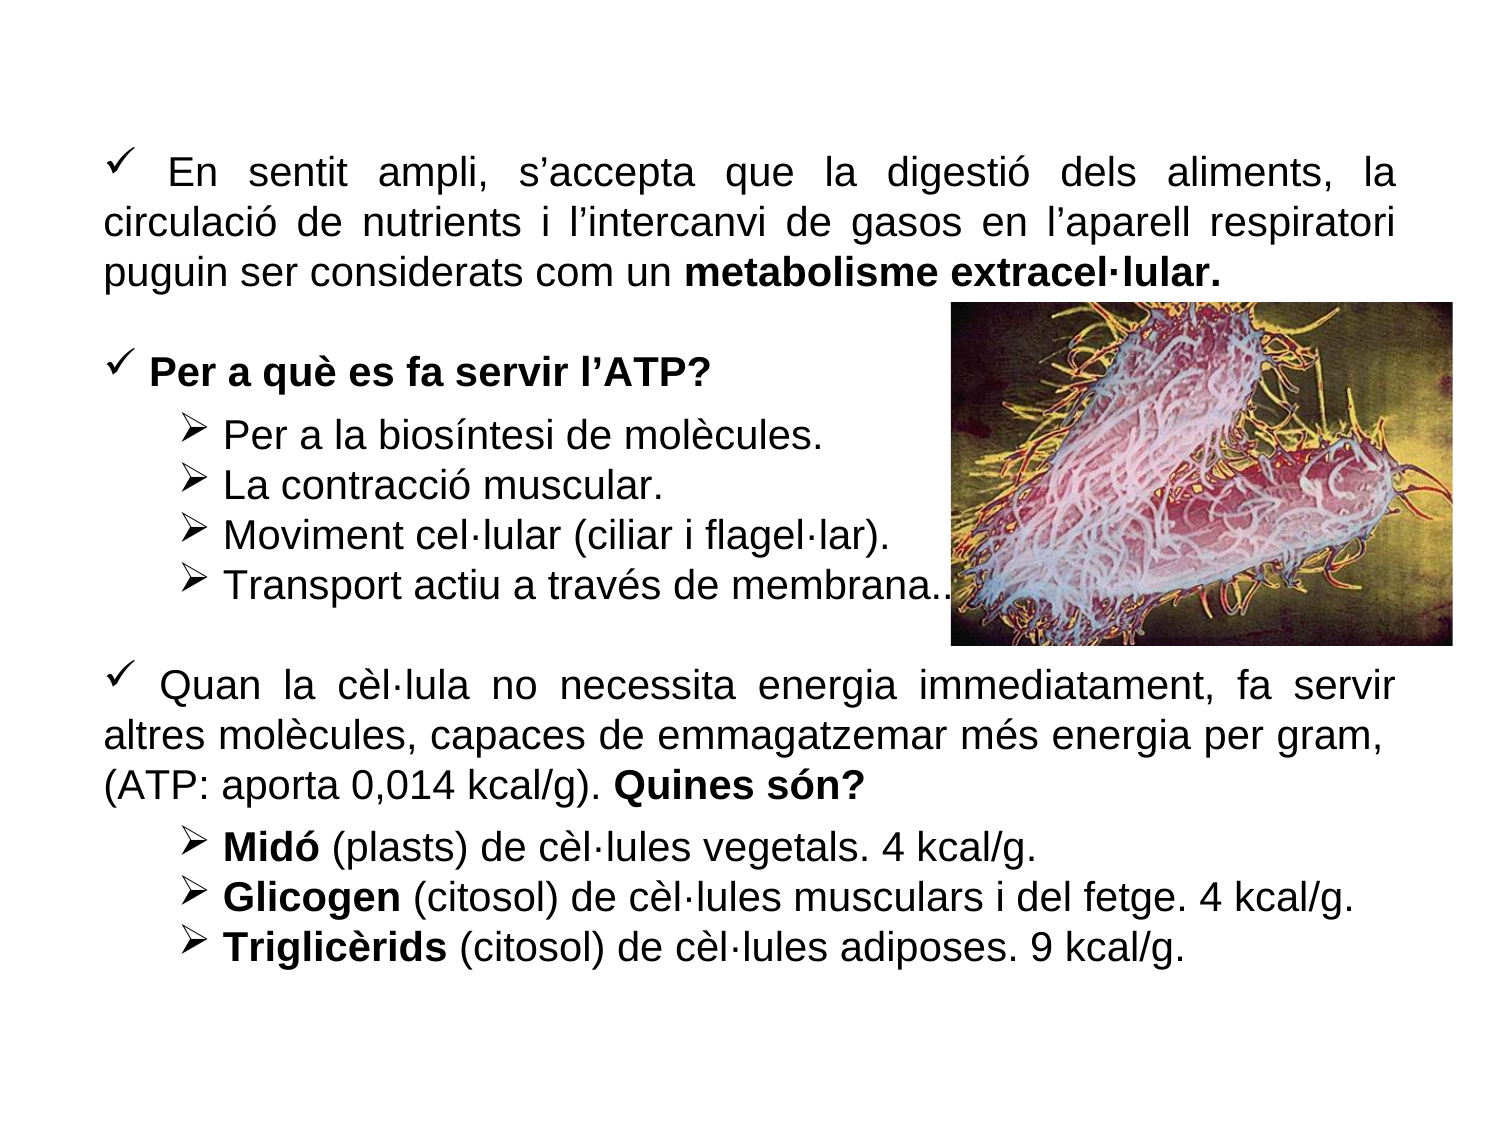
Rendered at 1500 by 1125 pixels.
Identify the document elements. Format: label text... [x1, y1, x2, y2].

picture [950, 302, 1453, 646]
text_box En sentit ampli, s’accepta que la digestió dels aliments, la circulació de nutrients i l’intercanvi de gasos en l’aparell respiratori puguin ser considerats com un metabolisme extracel·lular. Per a què es fa servir l’ATP? Per a la biosíntesi de molècules. La contracció muscular. Moviment cel·lular (ciliar i flagel·lar). Transport actiu a través de membrana... Quan la cèl·lula no necessita energia immediatament, fa servir altres molècules, capaces de emmagatzemar més energia per gram, (ATP: aporta 0,014 kcal/g). Quines són? Midó (plasts) de cèl·lules vegetals. 4 kcal/g. Glicogen (citosol) de cèl·lules musculars i del fetge. 4 kcal/g. Triglicèrids (citosol) de cèl·lules adiposes. 9 kcal/g. [88, 137, 1412, 1028]
